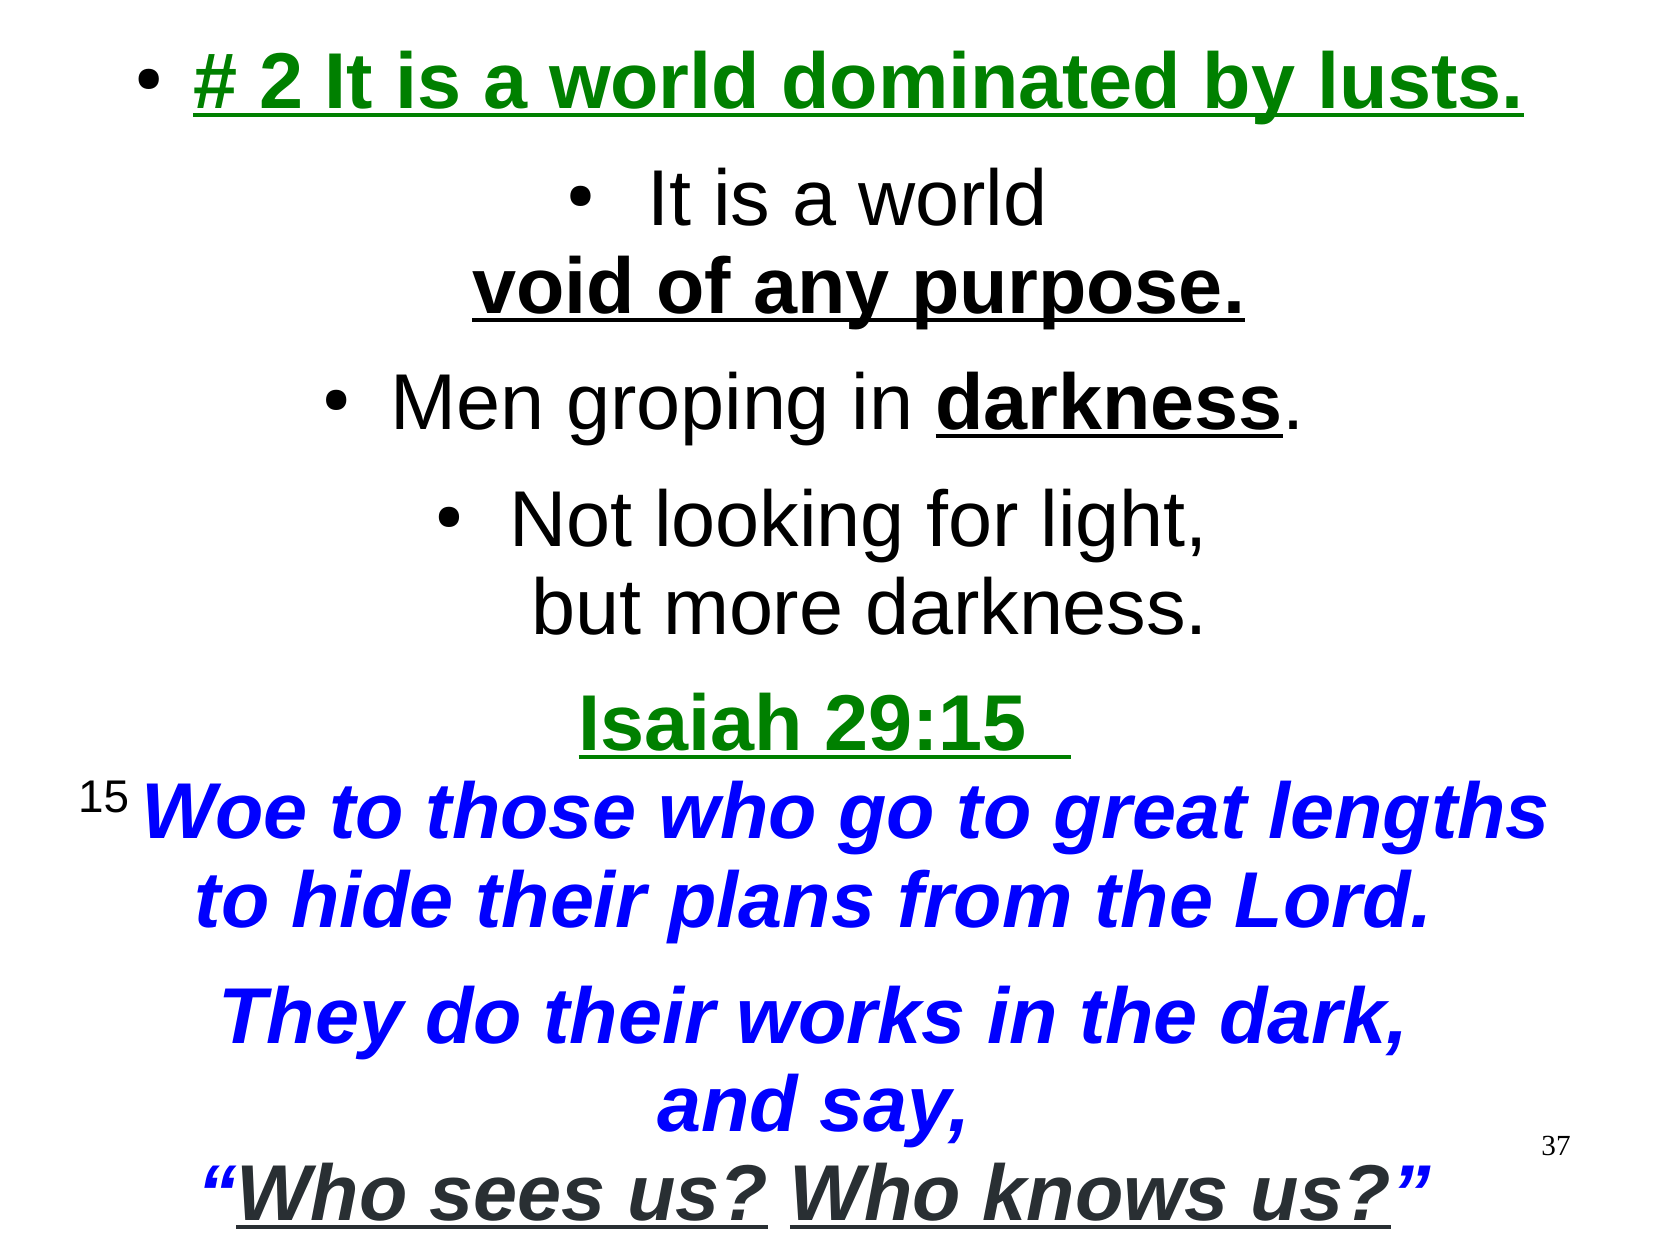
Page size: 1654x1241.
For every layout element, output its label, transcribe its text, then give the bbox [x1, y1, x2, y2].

list # 2 It is a world dominated by lusts. It is a world void of any purpose. Men groping in darkness. Not looking for light, but more darkness. Isaiah 29:15 15 Woe to those who go to great lengths to hide their plans from the Lord. They do their works in the dark, and say, “Who sees us? Who knows us?” [37, 37, 1613, 1238]
